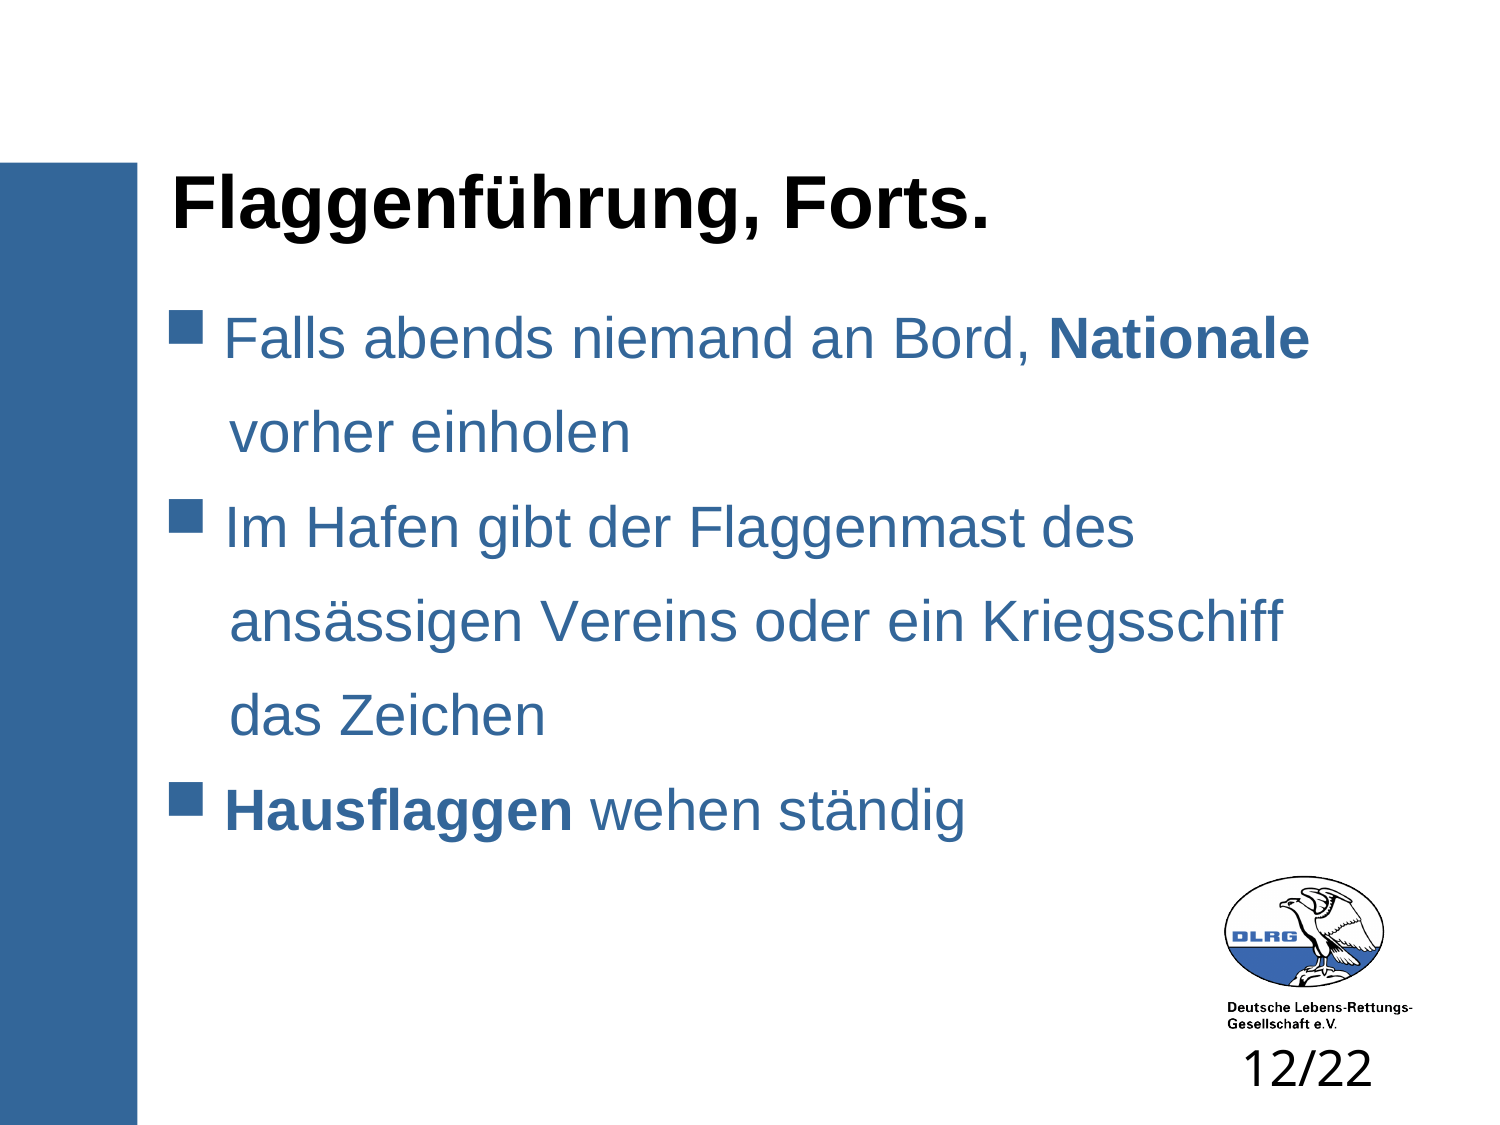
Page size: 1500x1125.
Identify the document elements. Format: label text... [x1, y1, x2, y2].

text_box Falls abends niemand an Bord, Nationale vorher einholen Im Hafen gibt der Flaggenmast des ansässigen Vereins oder ein Kriegsschiff das Zeichen Hausflaggen wehen ständig [149, 267, 1416, 1036]
text_box <Nummer>/22 [1226, 1028, 1500, 1105]
text_box Flaggenführung, Forts. [157, 138, 1440, 259]
